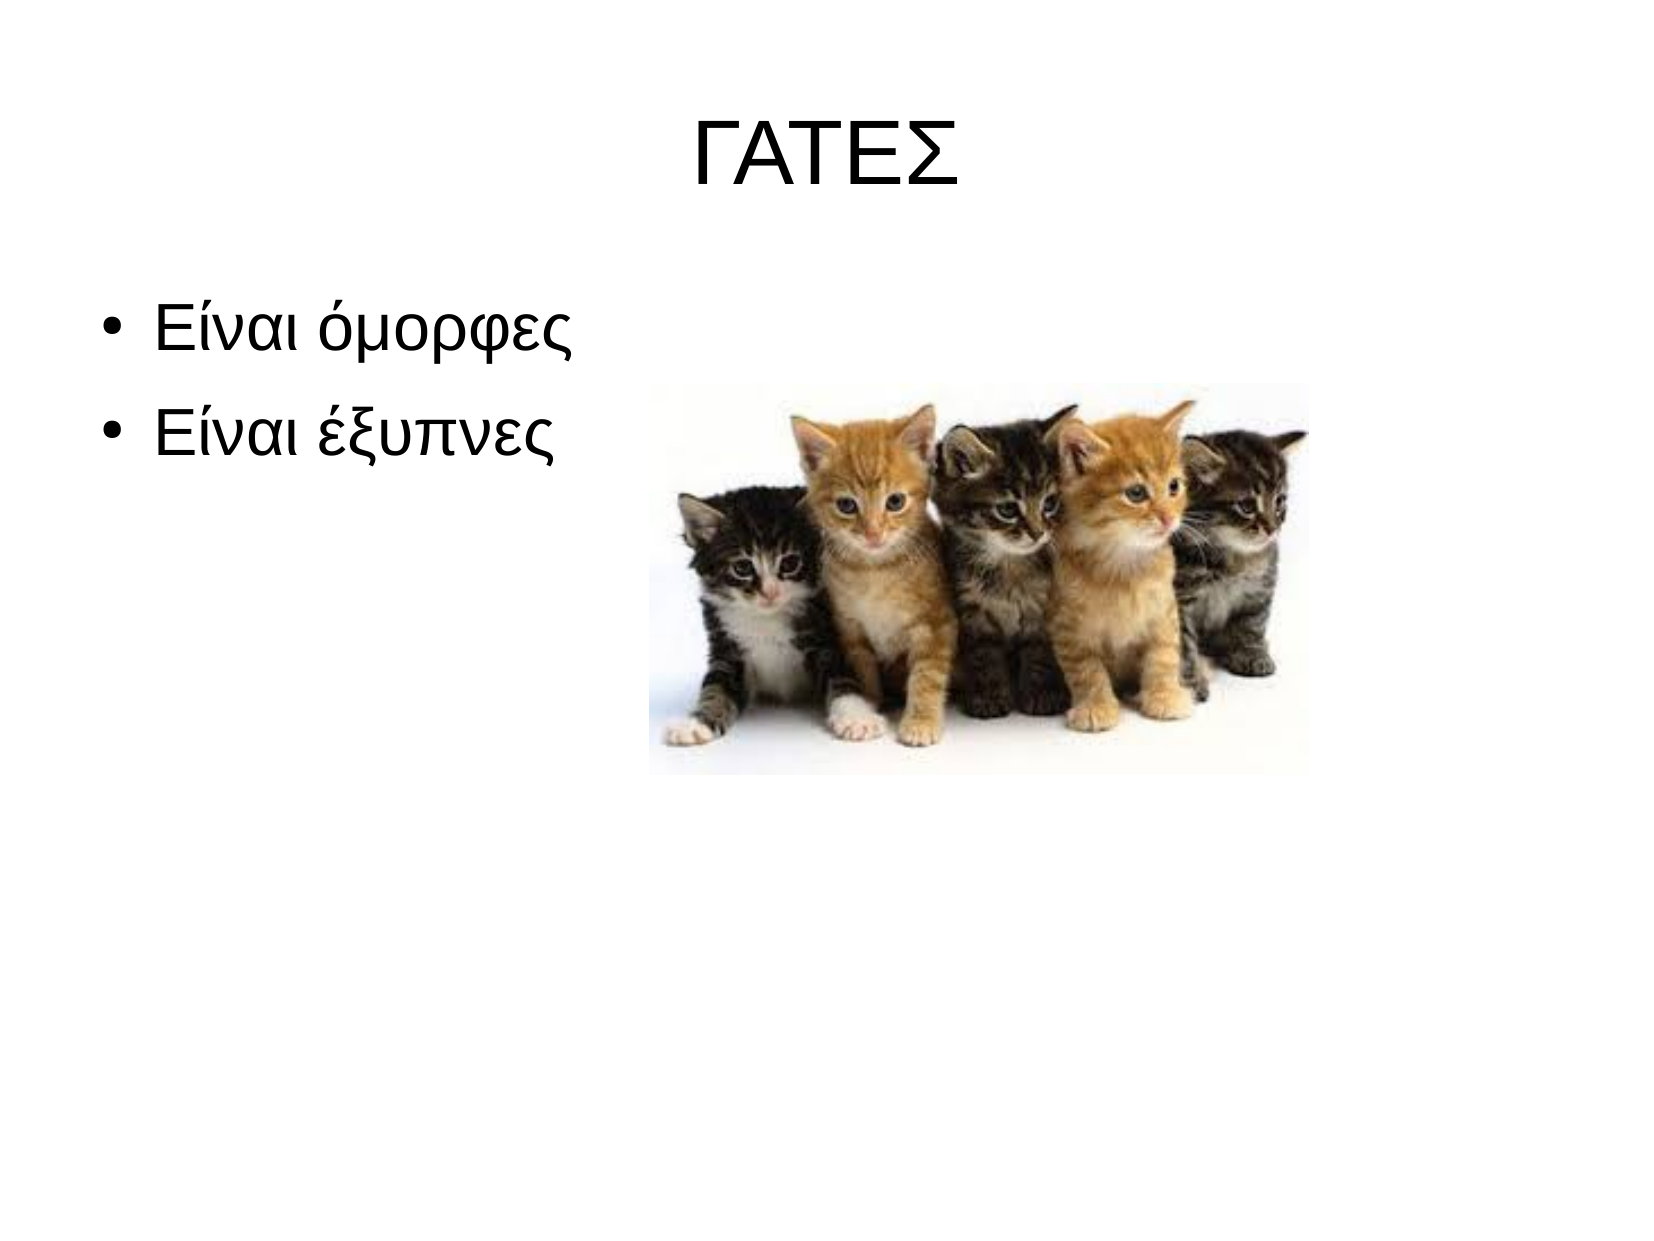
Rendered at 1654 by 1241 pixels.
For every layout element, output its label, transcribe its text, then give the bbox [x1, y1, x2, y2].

title ΓΑΤΕΣ [82, 49, 1571, 257]
picture [649, 383, 1309, 775]
list Είναι όμορφες Είναι έξυπνες [82, 290, 1571, 1109]
